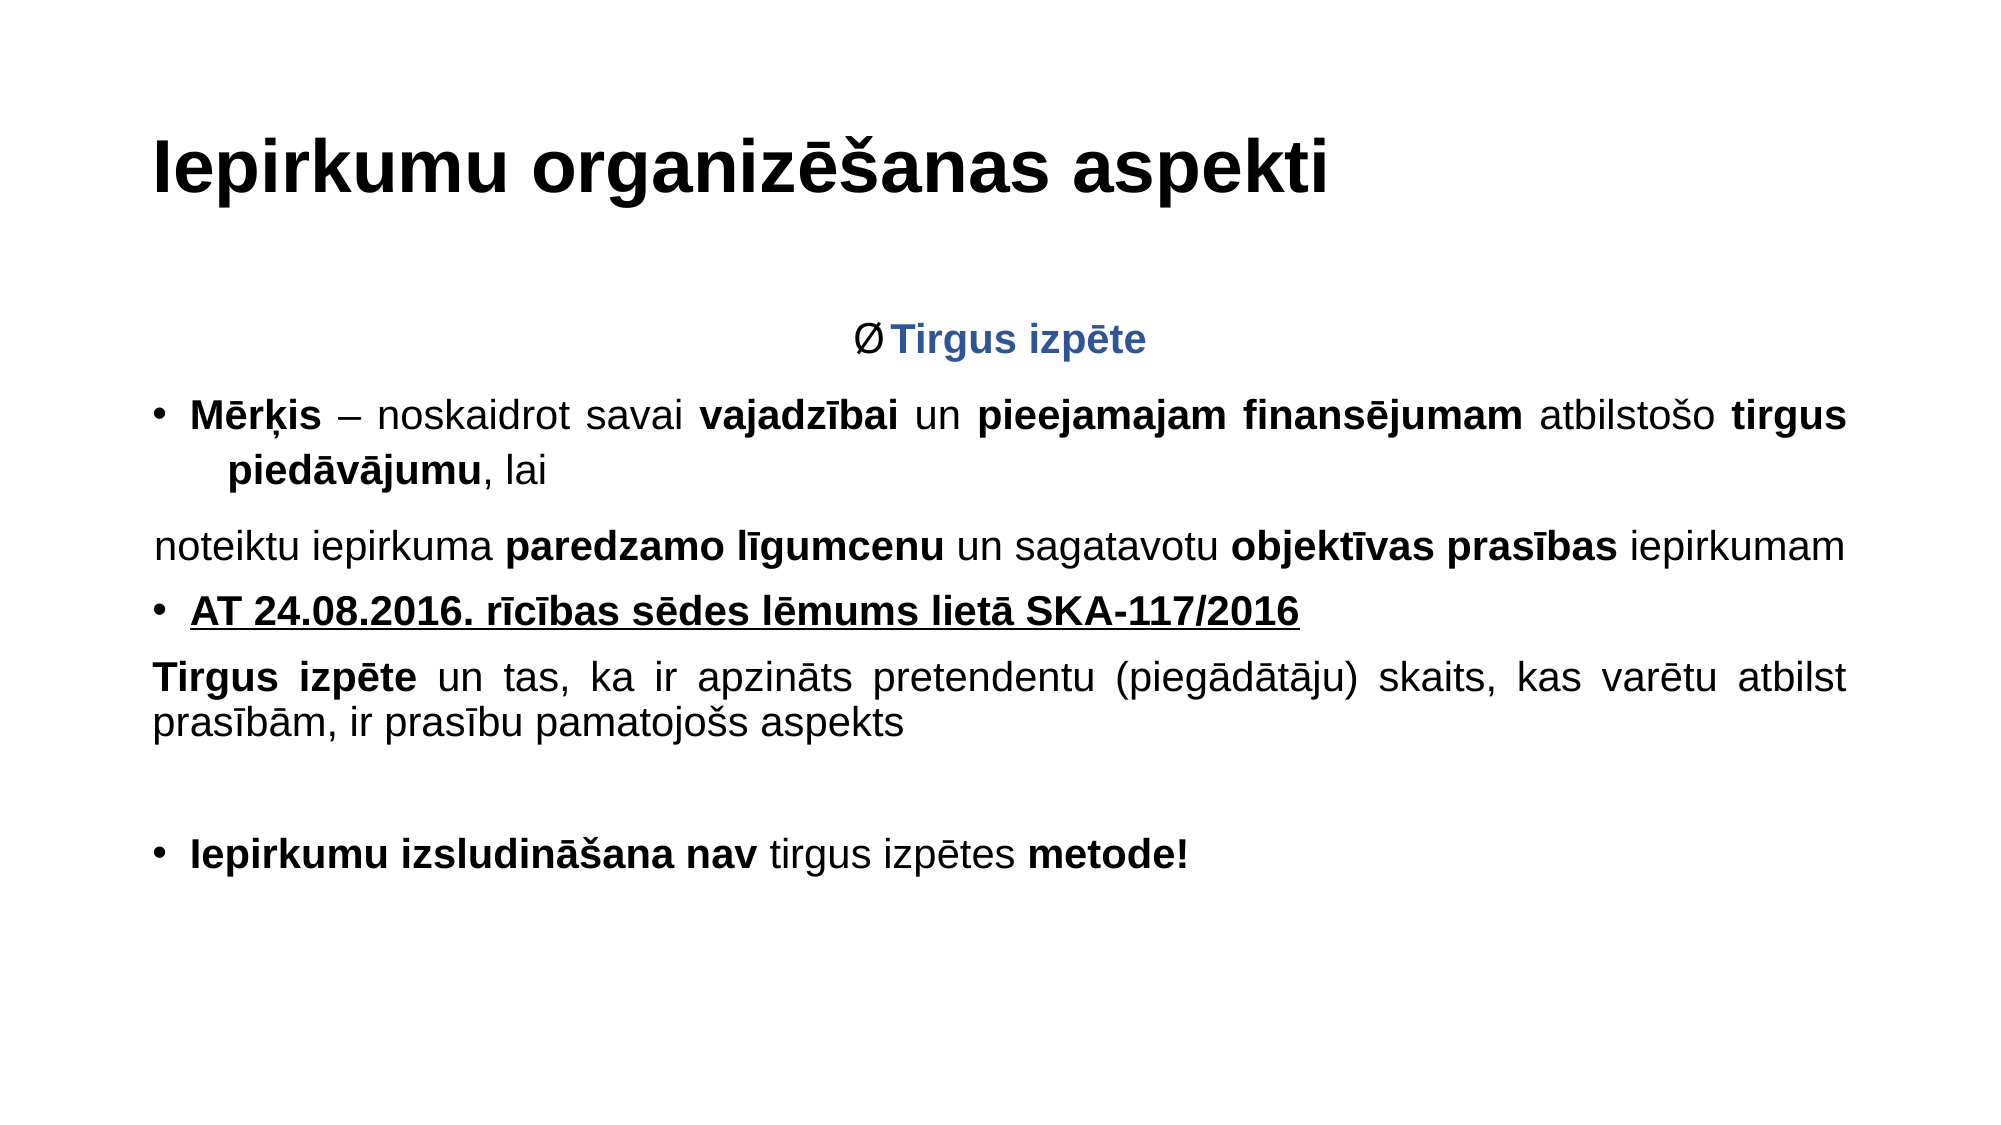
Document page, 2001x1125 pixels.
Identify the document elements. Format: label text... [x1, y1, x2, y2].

title Iepirkumu organizēšanas aspekti [137, 59, 1863, 278]
list Tirgus izpēte Mērķis – noskaidrot savai vajadzībai un pieejamajam finansējumam atbilstošo tirgus piedāvājumu, lai noteiktu iepirkuma paredzamo līgumcenu un sagatavotu objektīvas prasības iepirkumam AT 24.08.2016. rīcības sēdes lēmums lietā SKA-117/2016 Tirgus izpēte un tas, ka ir apzināts pretendentu (piegādātāju) skaits, kas varētu atbilst prasībām, ir prasību pamatojošs aspekts Iepirkumu izsludināšana nav tirgus izpētes metode! [137, 299, 1863, 1014]
